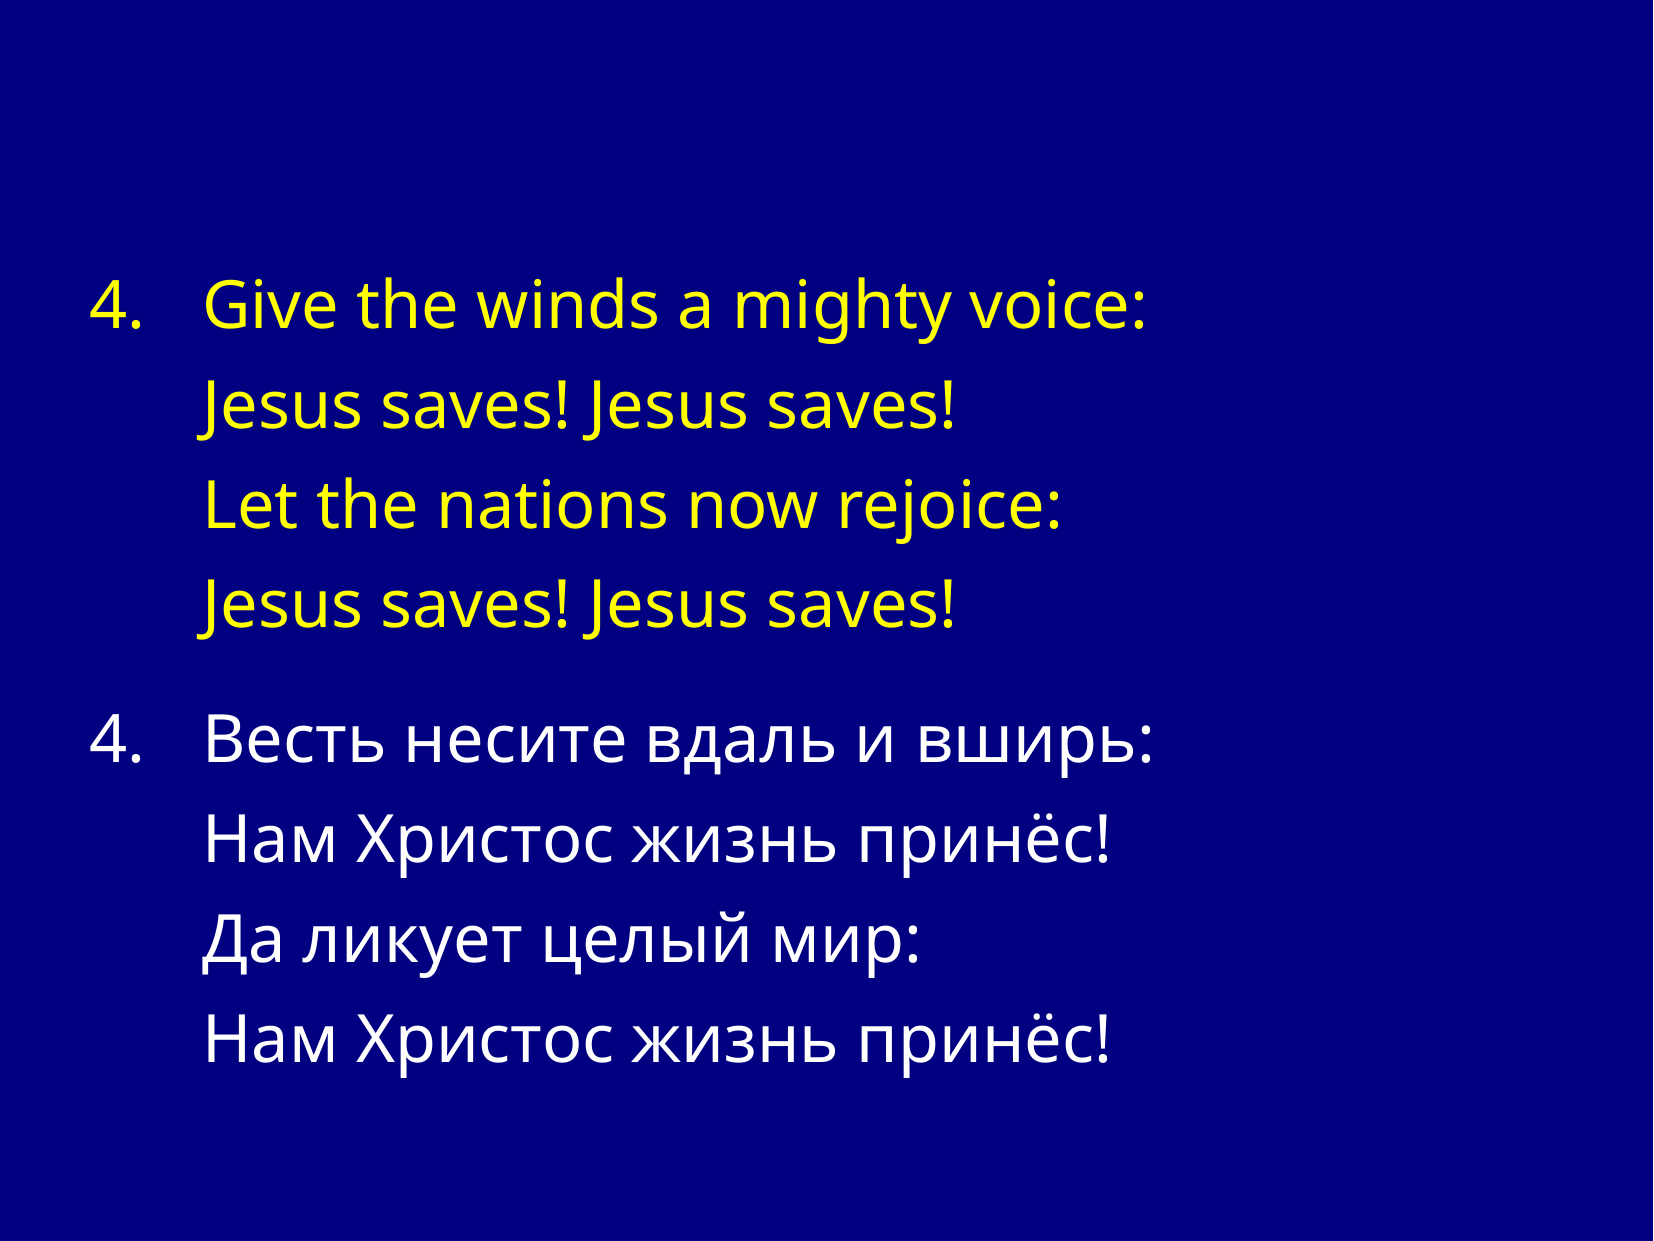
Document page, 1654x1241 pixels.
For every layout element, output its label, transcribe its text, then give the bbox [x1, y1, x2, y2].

text_box 4. Give the winds a mighty voice: Jesus saves! Jesus saves! Let the nations now rejoice: Jesus saves! Jesus saves! [75, 150, 1576, 638]
text_box 4. Весть несите вдаль и вширь: Нам Христос жизнь принёс! Да ликует целый мир: Нам Христос жизнь принёс! [75, 675, 1576, 1163]
